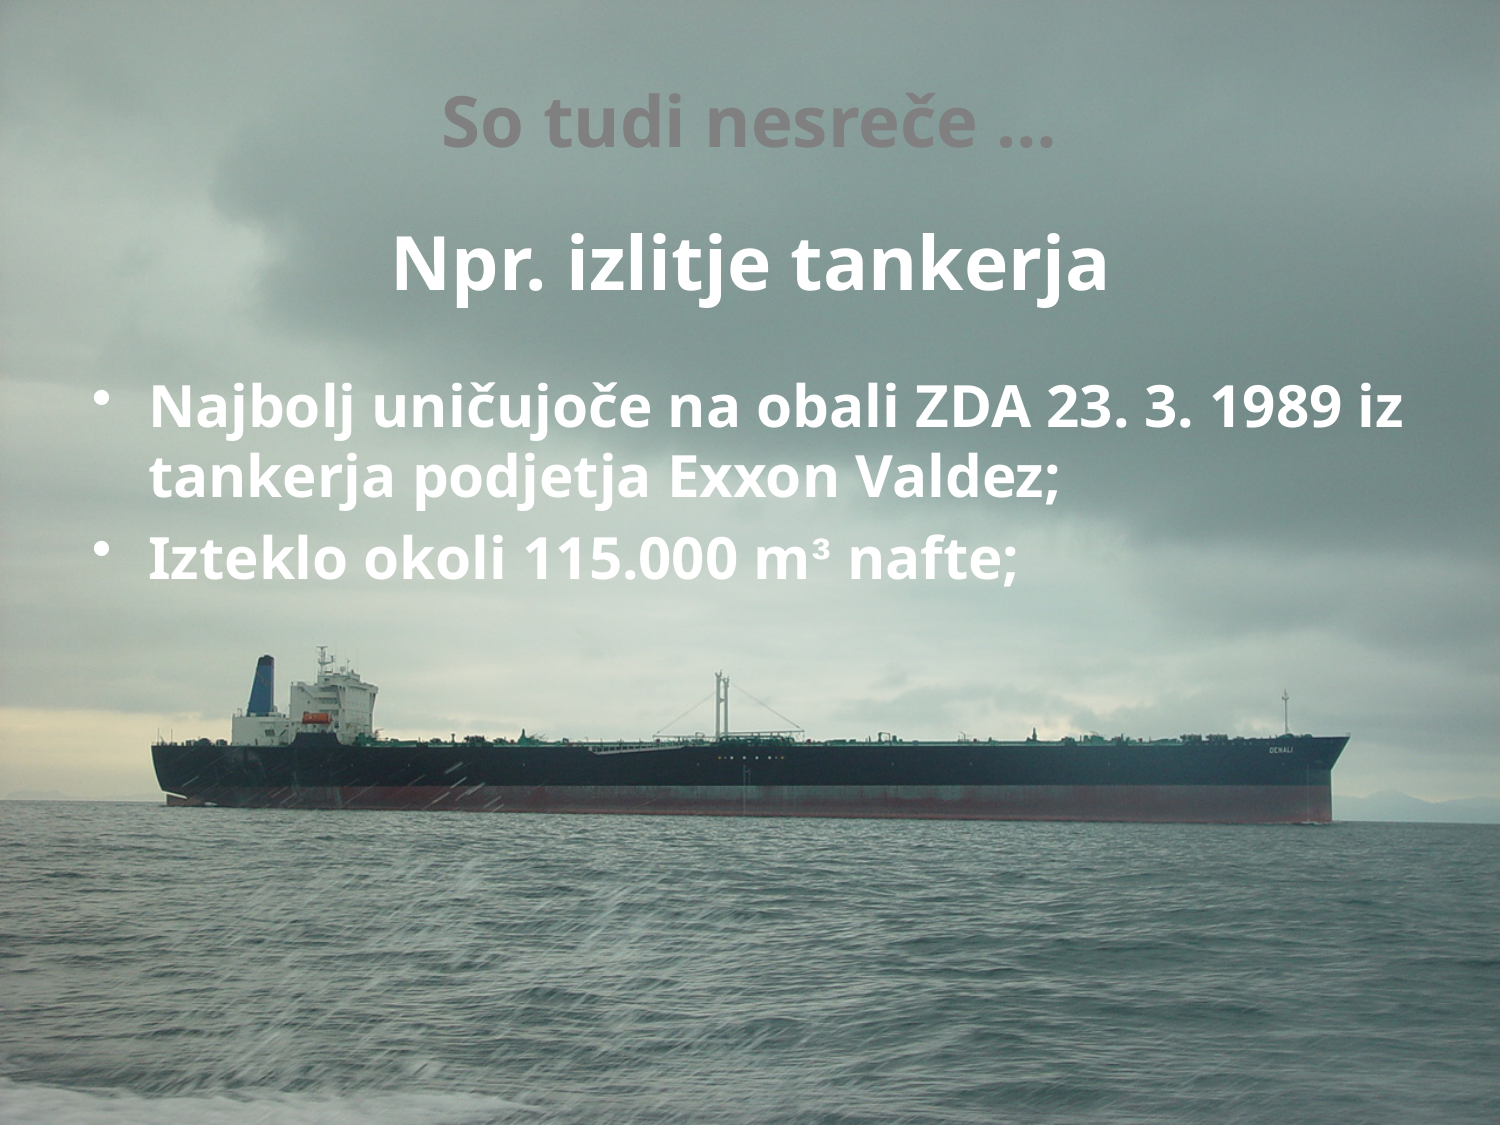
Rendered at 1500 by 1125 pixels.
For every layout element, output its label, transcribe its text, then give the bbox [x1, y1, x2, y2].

picture [0, 0, 1500, 1125]
list Najbolj uničujoče na obali ZDA 23. 3. 1989 iz tankerja podjetja Exxon Valdez; Izteklo okoli 115.000 m³ nafte; [76, 361, 1437, 705]
list Npr. izlitje tankerja [76, 208, 1425, 315]
title So tudi nesreče … [75, 66, 1425, 173]
